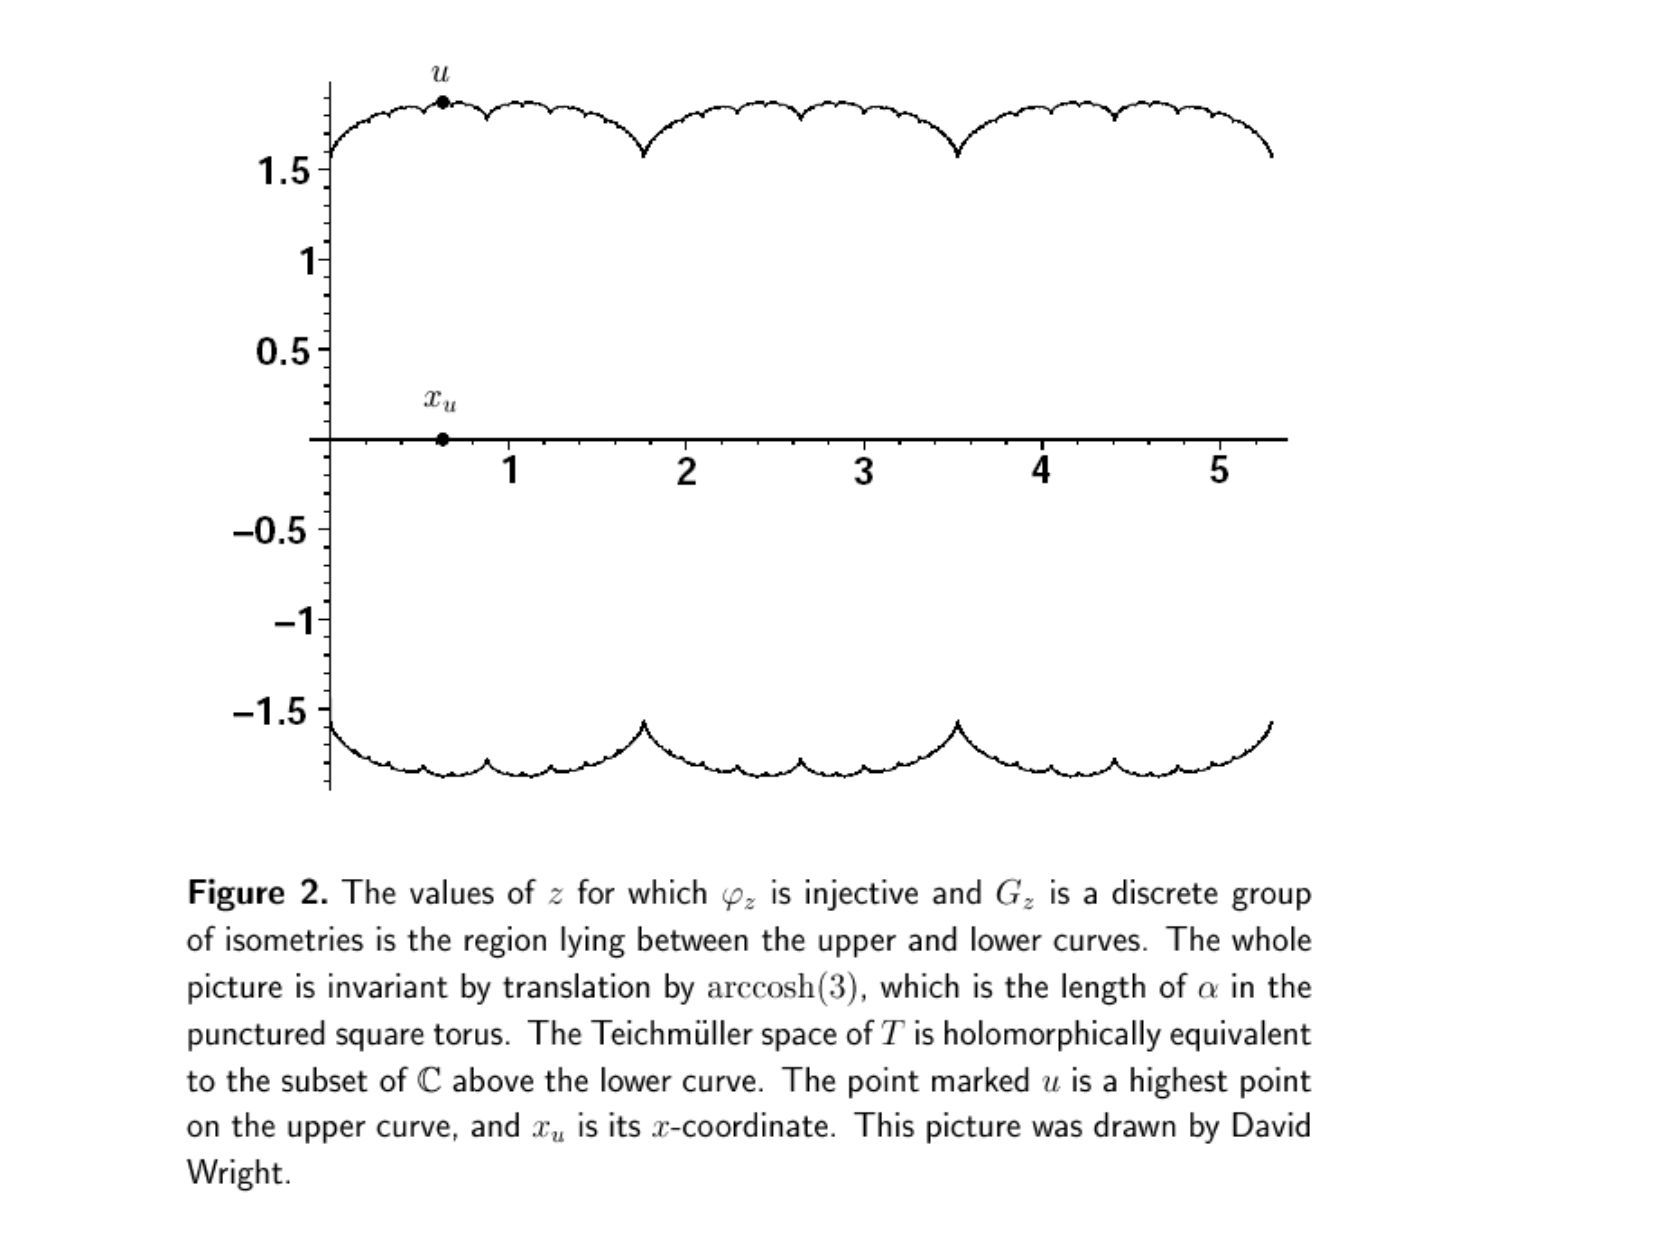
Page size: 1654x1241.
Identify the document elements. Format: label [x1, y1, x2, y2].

picture [75, 0, 1523, 1203]
